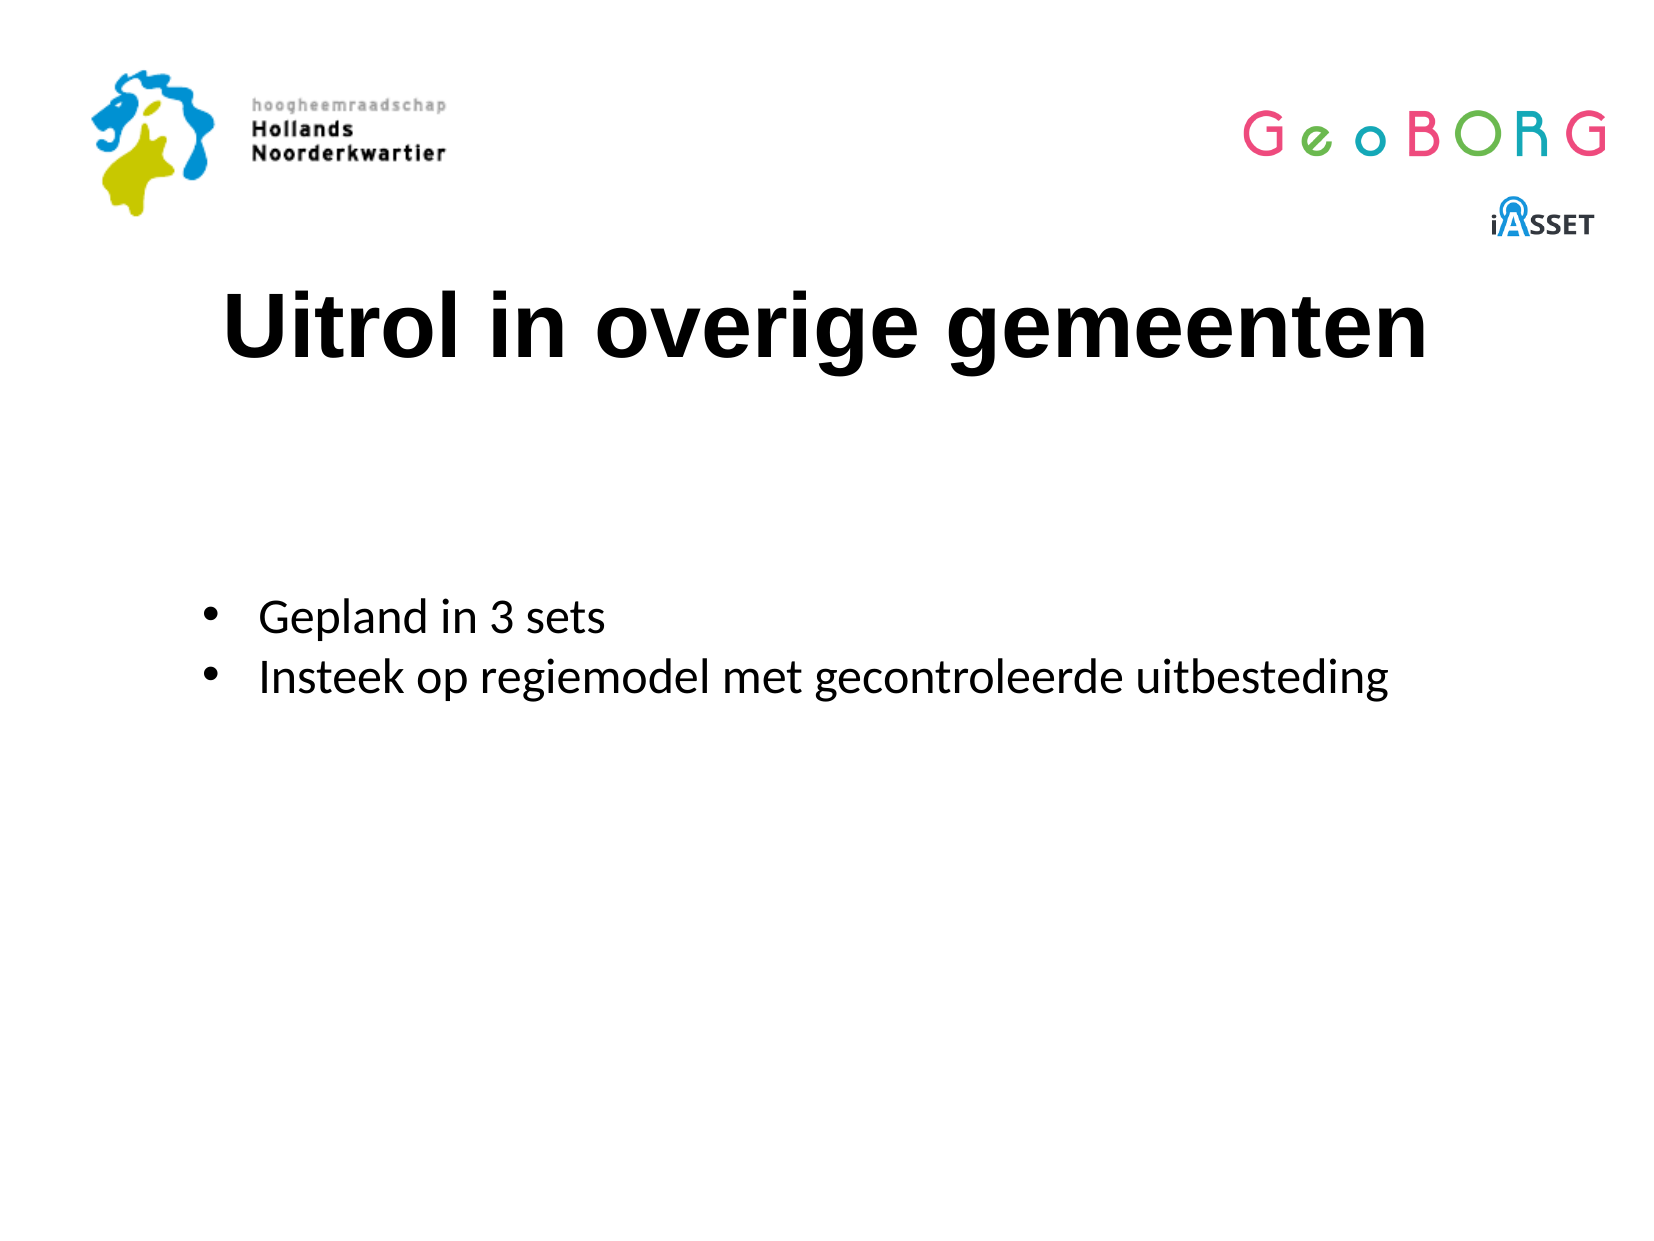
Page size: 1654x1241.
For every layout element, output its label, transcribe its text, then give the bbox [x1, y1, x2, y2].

title Uitrol in overige gemeenten [82, 269, 1571, 575]
text_box Gepland in 3 sets Insteek op regiemodel met gecontroleerde uitbesteding [37, 575, 1608, 713]
picture [1239, 106, 1619, 165]
picture [59, 47, 481, 240]
picture [1487, 195, 1595, 239]
